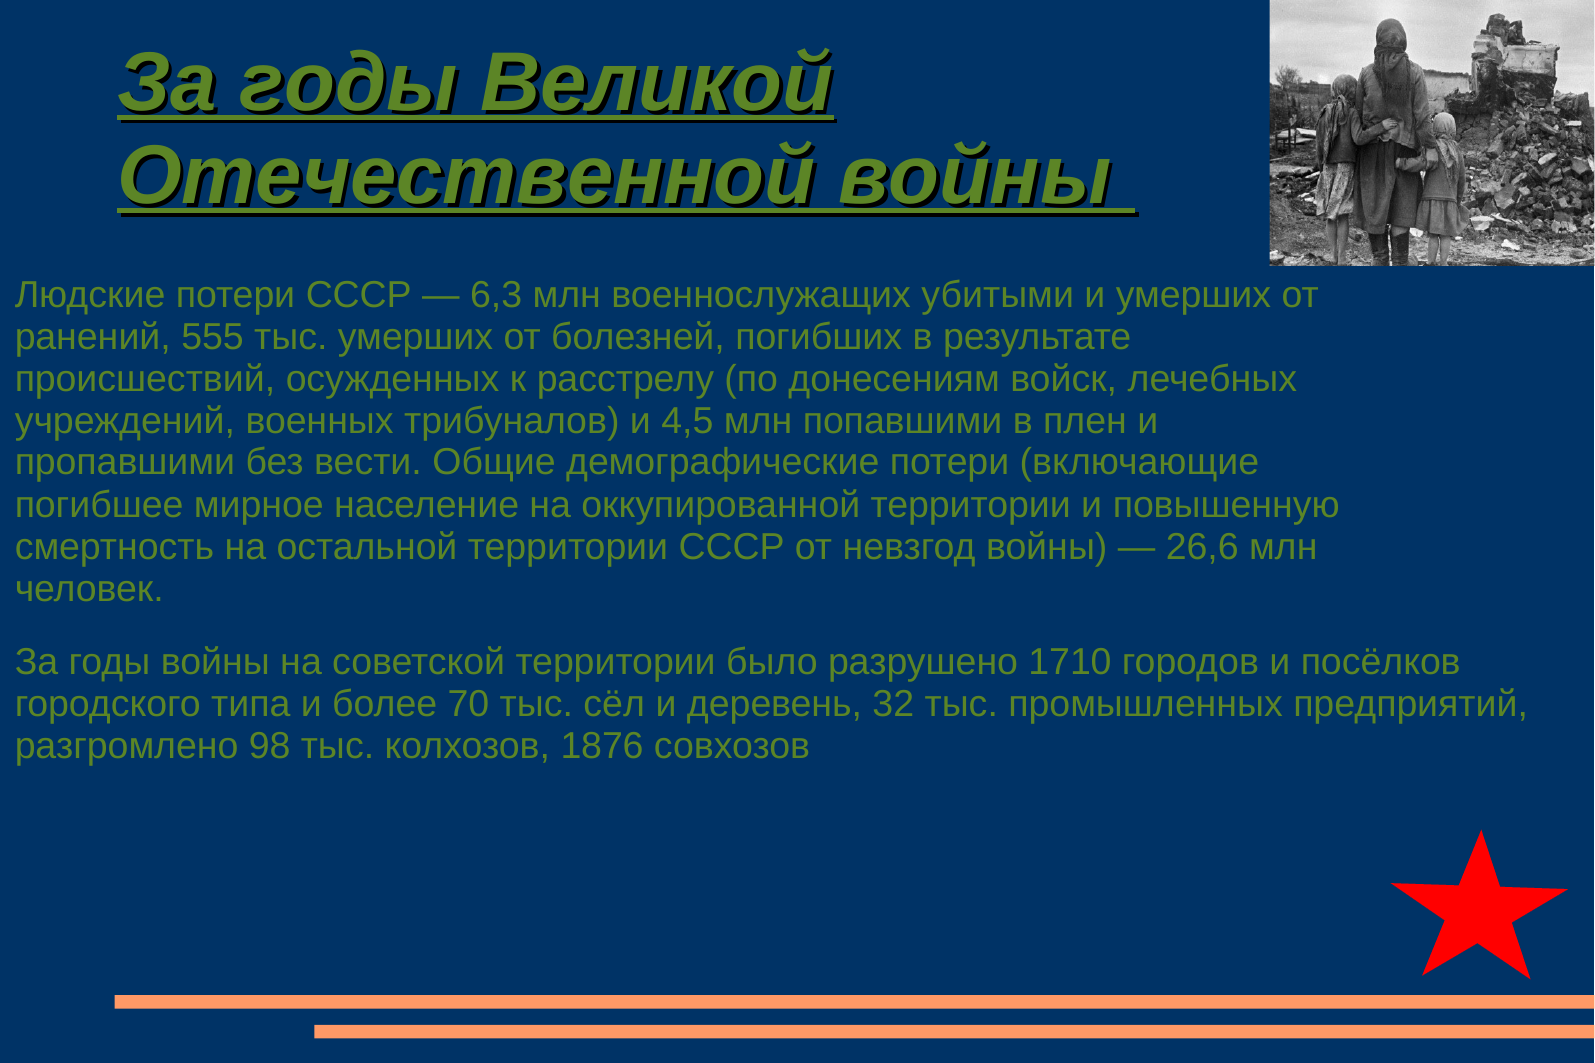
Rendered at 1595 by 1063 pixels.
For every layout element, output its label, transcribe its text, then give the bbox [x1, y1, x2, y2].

text_box [1390, 829, 1568, 980]
title За годы Великой Отечественной войны [117, 32, 1269, 224]
text_box За годы войны на советской территории было разрушено 1710 городов и посёлков городского типа и более 70 тыс. сёл и деревень, 32 тыс. промышленных предприятий, разгромлено 98 тыс. колхозов, 1876 совхозов [0, 633, 1546, 827]
picture [1269, 0, 1595, 266]
text_box Людские потери СССР — 6,3 млн военнослужащих убитыми и умерших от ранений, 555 тыс. умерших от болезней, погибших в результате происшествий, осужденных к расстрелу (по донесениям войск, лечебных учреждений, военных трибуналов) и 4,5 млн попавшими в плен и пропавшими без вести. Общие демографические потери (включающие погибшее мирное население на оккупированной территории и повышенную смертность на остальной территории СССР от невзгод войны) — 26,6 млн человек. [0, 265, 1388, 633]
